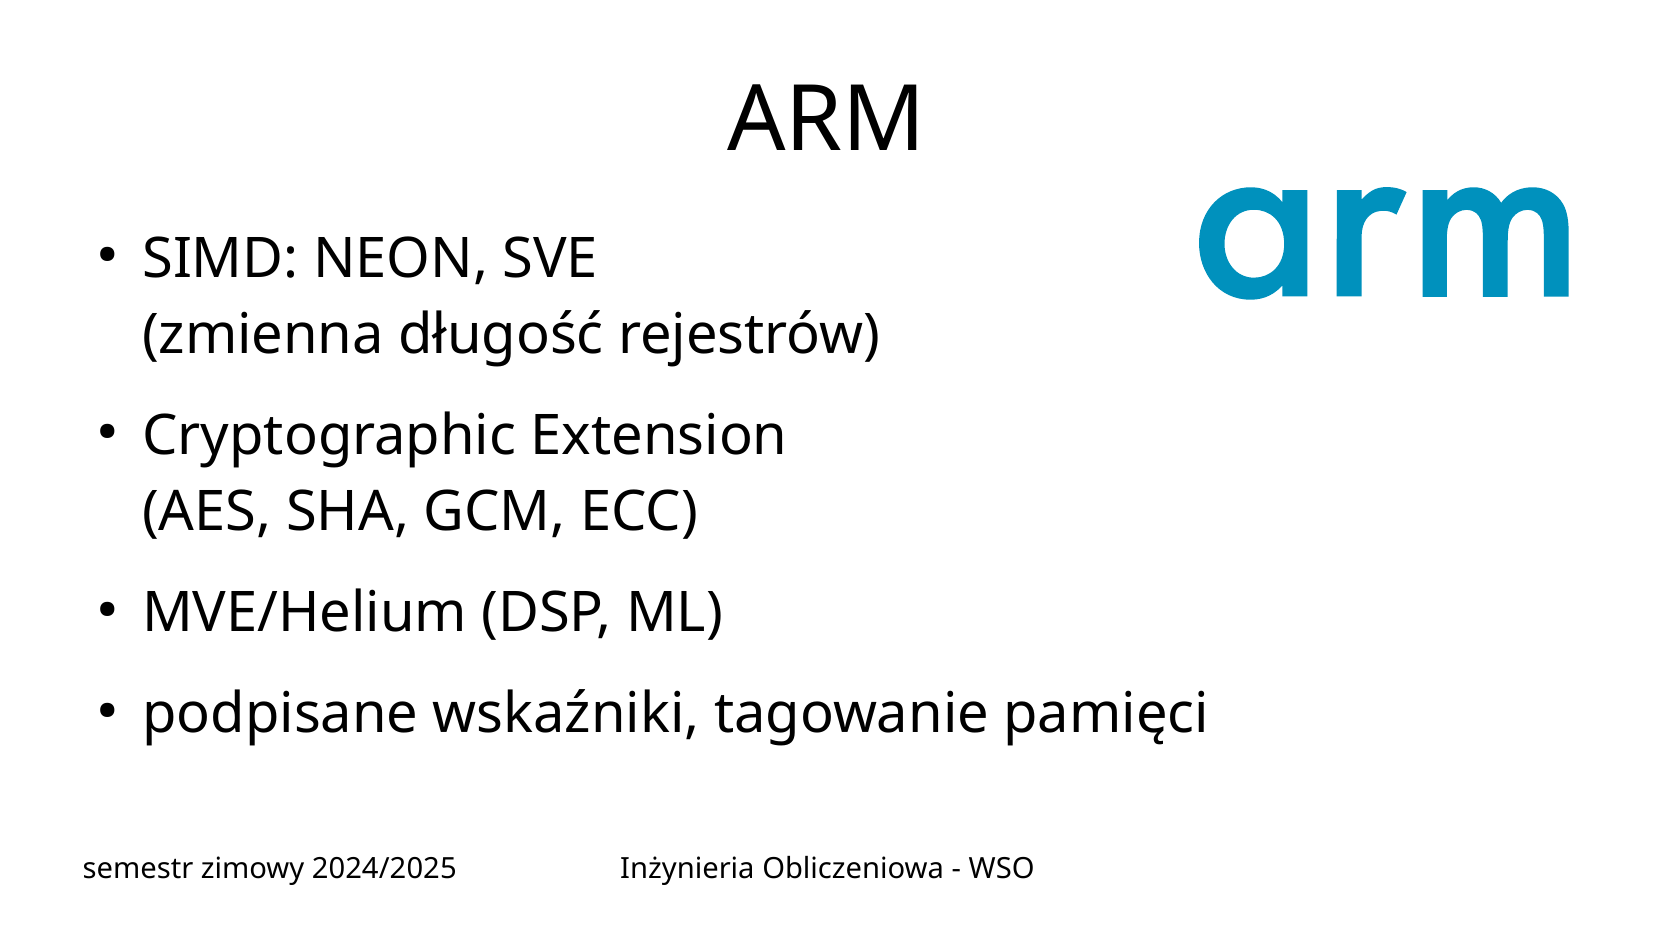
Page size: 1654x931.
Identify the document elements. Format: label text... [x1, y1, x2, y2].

picture [1197, 185, 1570, 302]
title ARM [82, 37, 1571, 193]
list SIMD: NEON, SVE (zmienna długość rejestrów) Cryptographic Extension (AES, SHA, GCM, ECC) MVE/Helium (DSP, ML) podpisane wskaźniki, tagowanie pamięci [82, 217, 1571, 758]
